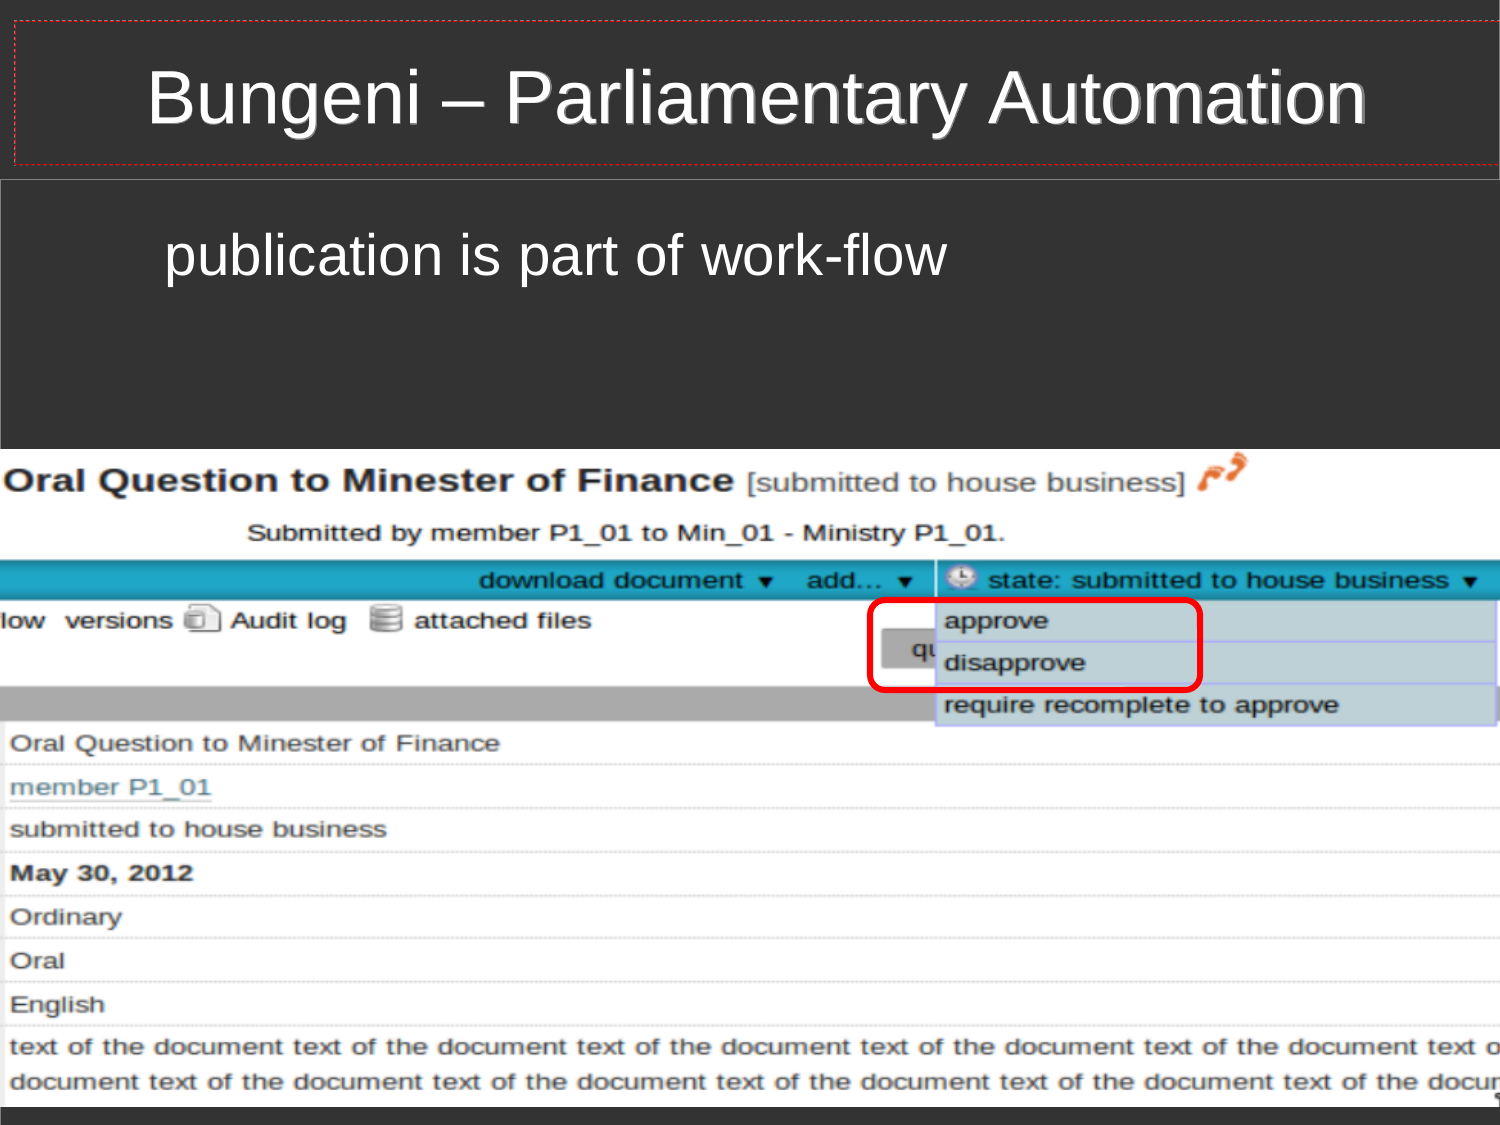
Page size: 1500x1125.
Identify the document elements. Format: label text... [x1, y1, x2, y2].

title Bungeni – Parliamentary Automation [15, 21, 1500, 165]
text_box [0, 1107, 1500, 1125]
text_box [0, 179, 1500, 449]
text_box publication is part of work-flow [150, 210, 1351, 295]
picture [0, 449, 1500, 1107]
